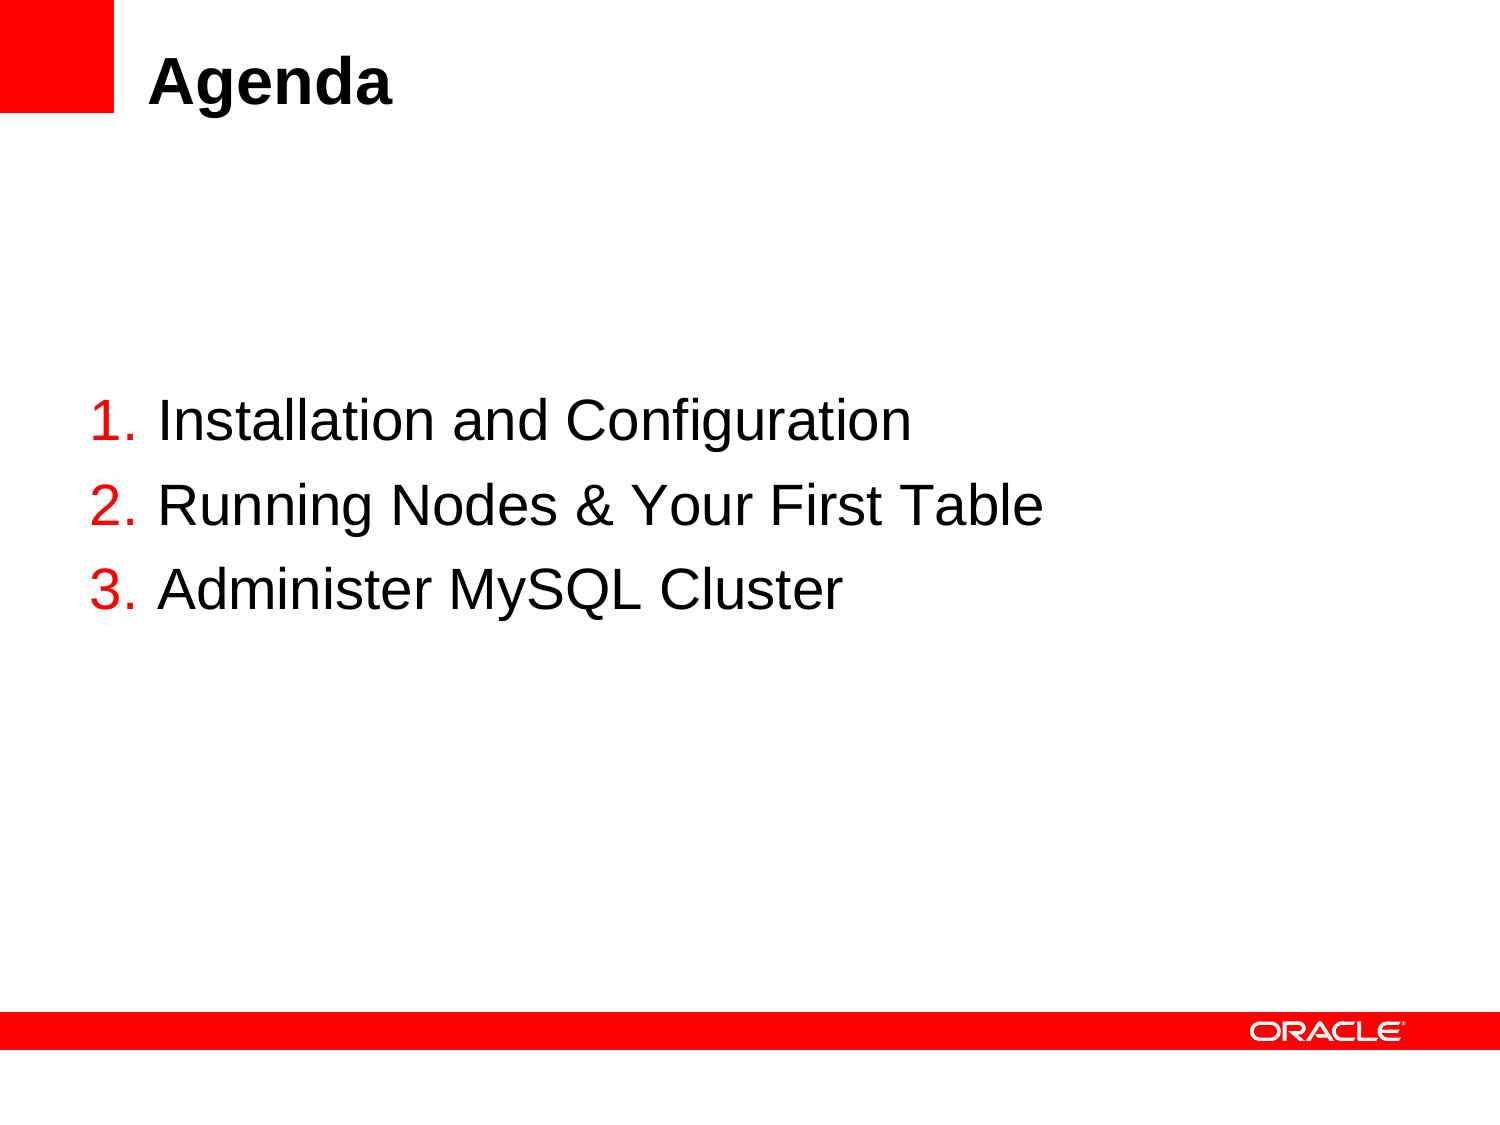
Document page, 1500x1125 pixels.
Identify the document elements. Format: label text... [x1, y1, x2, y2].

picture [0, 0, 114, 113]
title Agenda [147, 8, 1392, 119]
picture [0, 1012, 1500, 1050]
text_box Installation and Configuration Running Nodes & Your First Table Administer MySQL Cluster [75, 375, 1375, 629]
